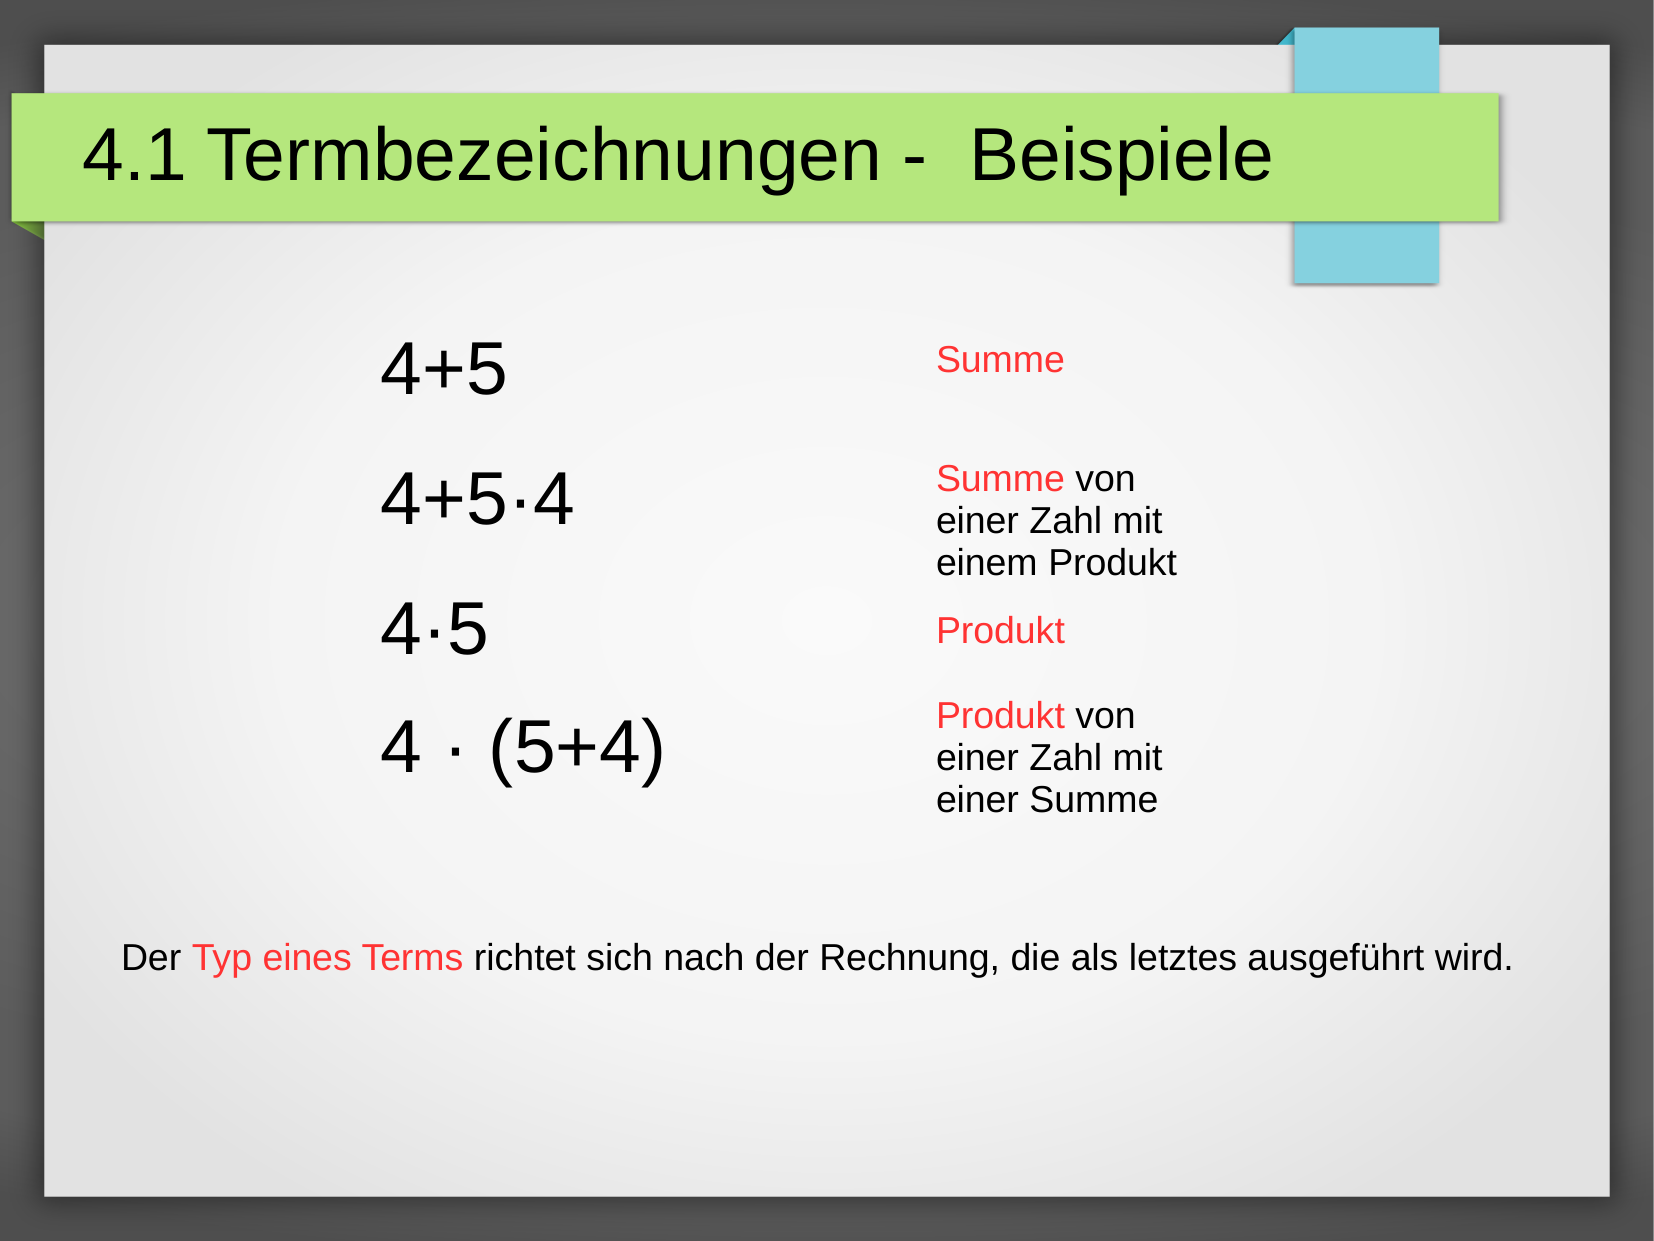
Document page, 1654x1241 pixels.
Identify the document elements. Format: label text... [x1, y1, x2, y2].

title 4.1 Termbezeichnungen - Beispiele [82, 70, 1501, 239]
picture [0, 0, 1654, 1241]
text_box Summe von einer Zahl mit einem Produkt [921, 449, 1217, 591]
text_box Produkt [921, 602, 1217, 660]
text_box Produkt von einer Zahl mit einer Summe [921, 686, 1217, 828]
text_box Der Typ eines Terms richtet sich nach der Rechnung, die als letztes ausgeführt wird. [106, 928, 1571, 986]
text_box Summe [921, 330, 1217, 388]
text_box 4 · (5+4) [366, 745, 733, 863]
text_box 4·5 [366, 578, 733, 745]
text_box 4+5 [366, 318, 733, 448]
text_box 4+5·4 [366, 448, 733, 578]
